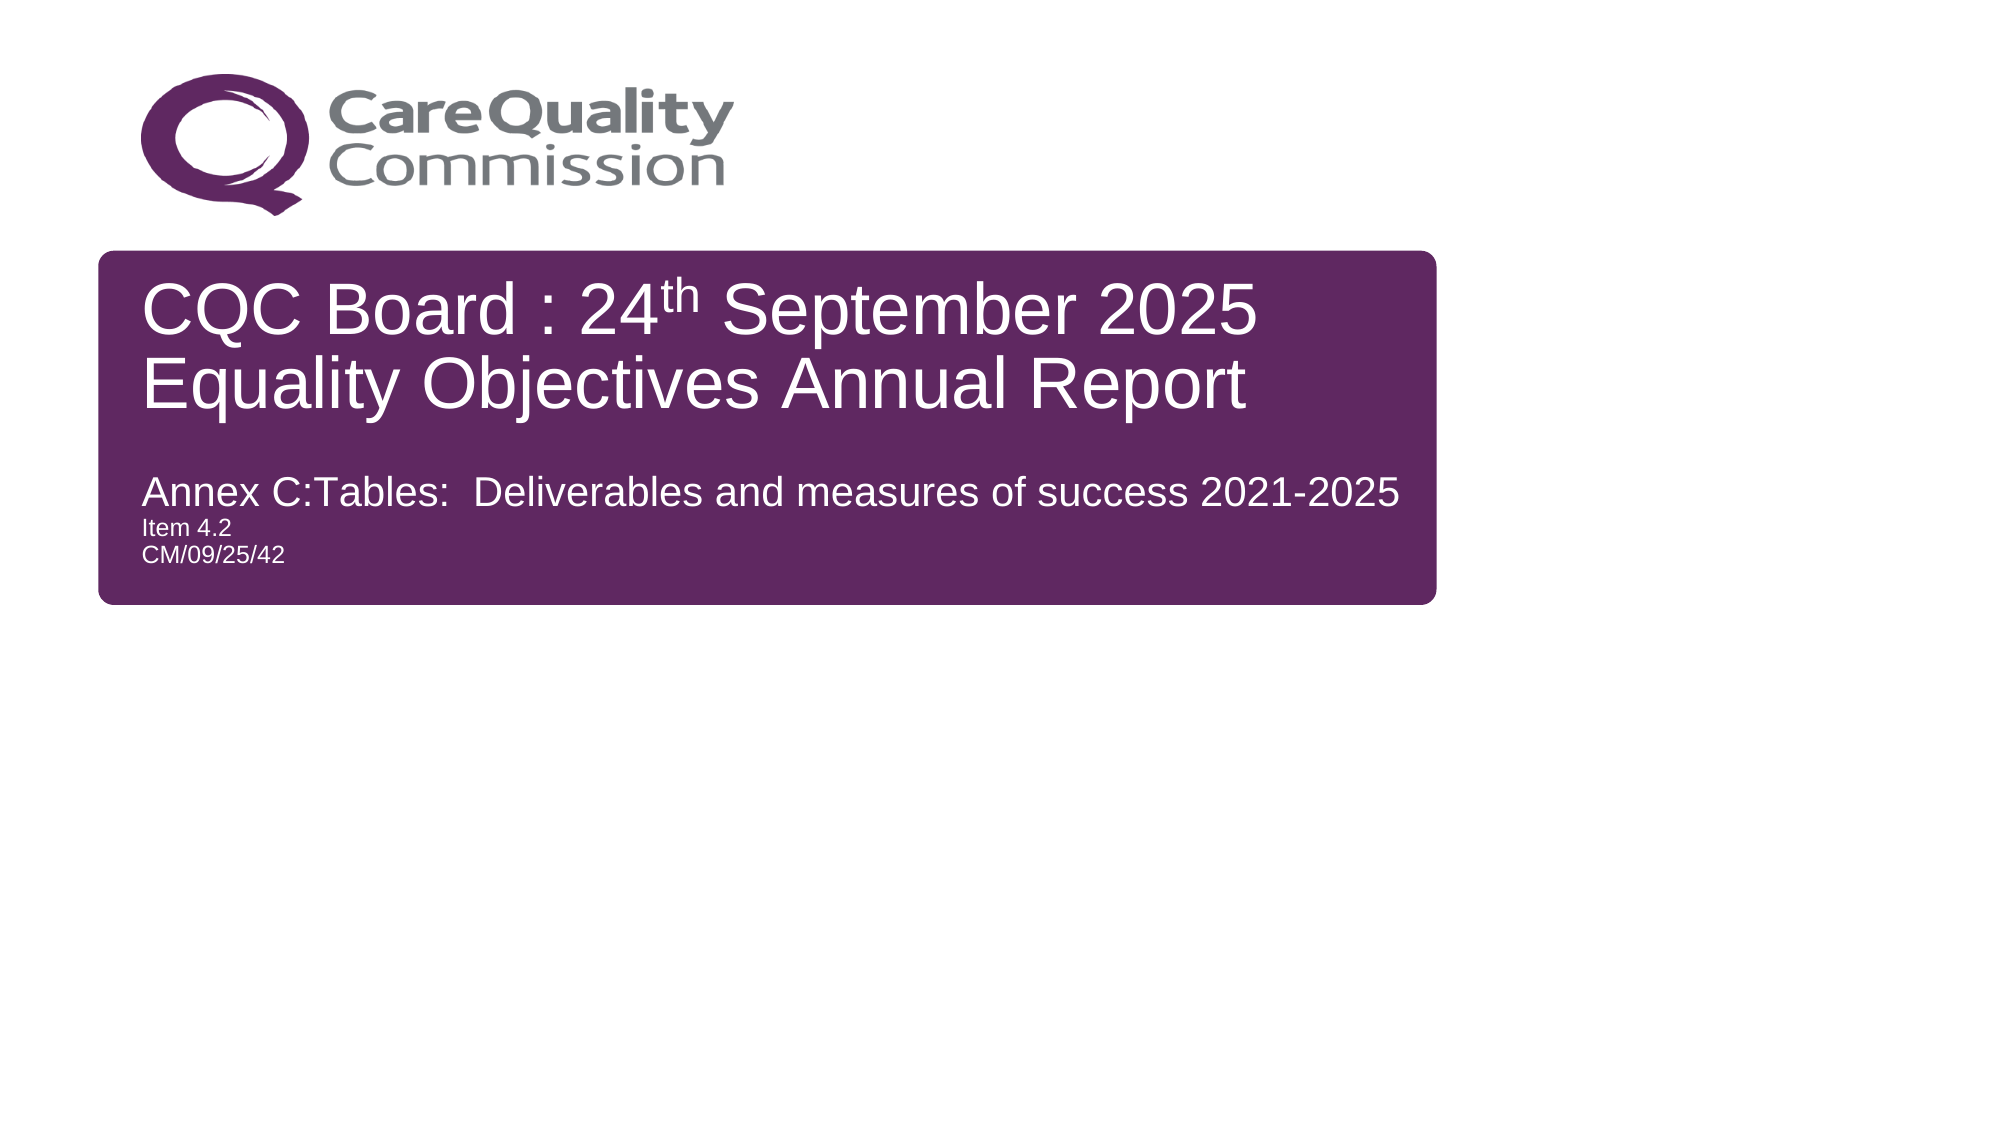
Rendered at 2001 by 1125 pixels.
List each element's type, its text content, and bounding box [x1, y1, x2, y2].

title CQC Board : 24th September 2025 Equality Objectives Annual Report [141, 275, 1392, 438]
subtitle Annex C:Tables: Deliverables and measures of success 2021-2025 Item 4.2 CM/09/25/42 [141, 470, 1429, 563]
